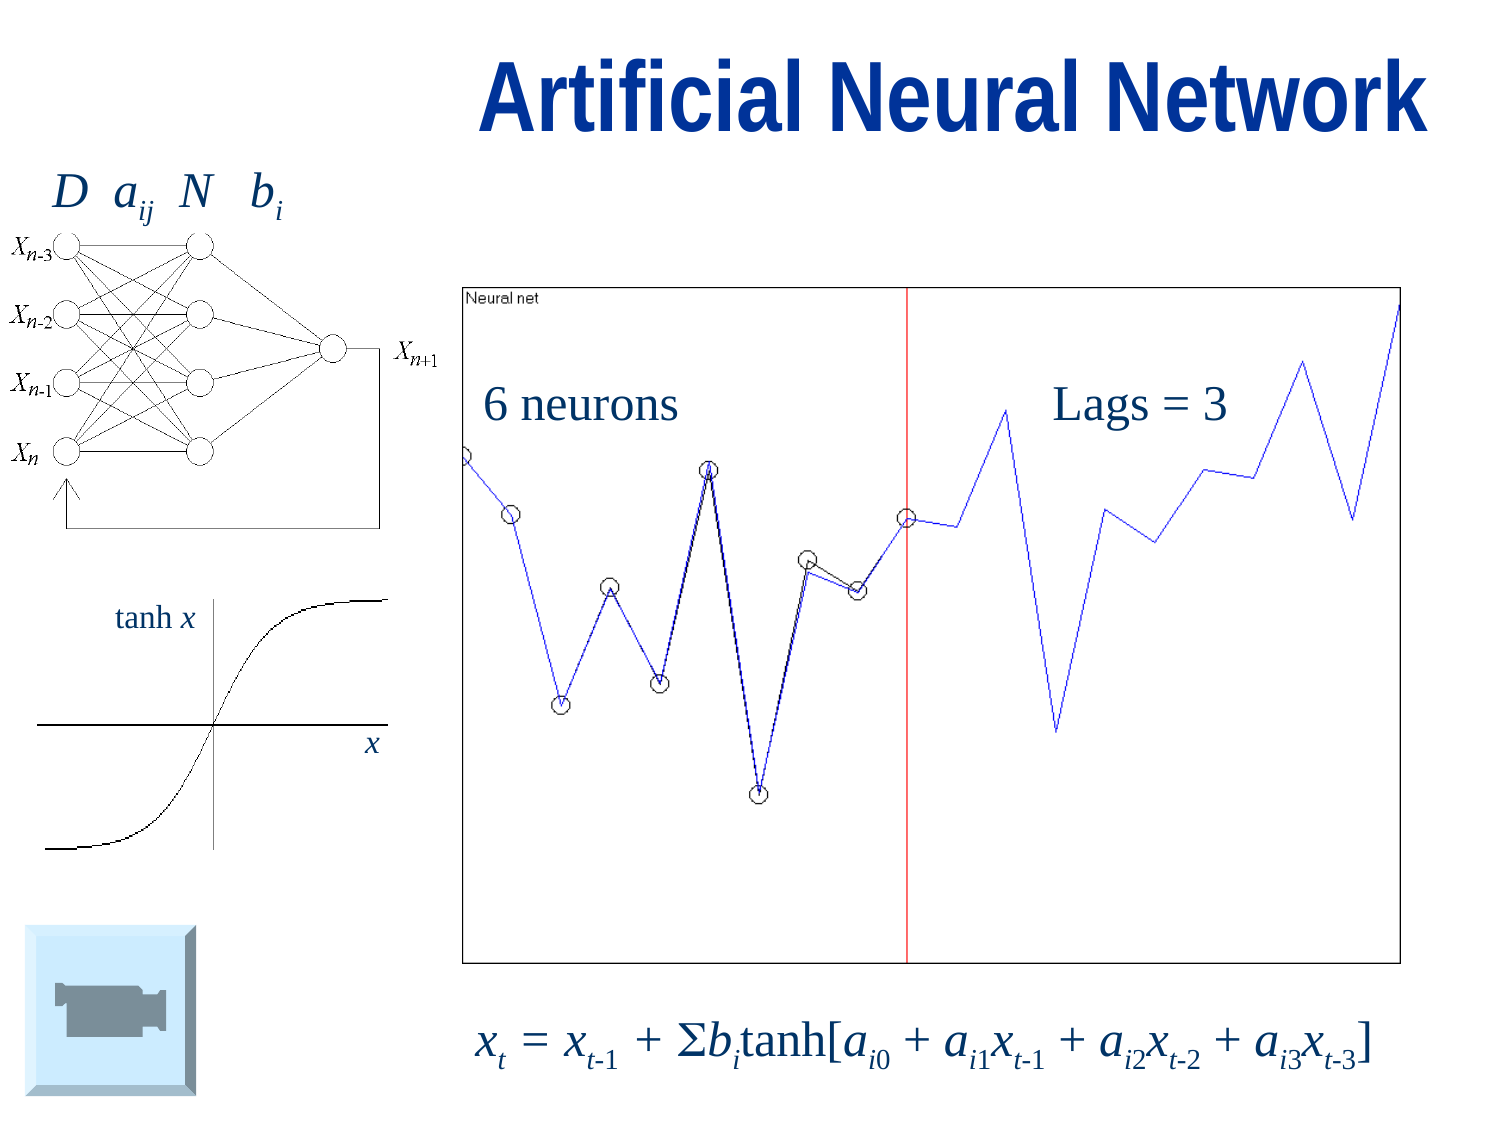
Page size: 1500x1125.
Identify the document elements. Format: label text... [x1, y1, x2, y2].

title Artificial Neural Network [462, 12, 1463, 201]
text_box D aij N bi [37, 149, 388, 234]
text_box tanh x [100, 587, 211, 643]
text_box x [350, 712, 395, 768]
text_box [26, 924, 197, 1097]
picture [462, 287, 1401, 964]
picture [0, 187, 438, 533]
text_box xt = xt-1 + bitanh[ai0 + ai1xt-1 + ai2xt-2 + ai3xt-3] [460, 998, 1389, 1083]
picture [37, 599, 388, 850]
text_box Lags = 3 [1037, 362, 1243, 438]
text_box 6 neurons [462, 362, 700, 438]
